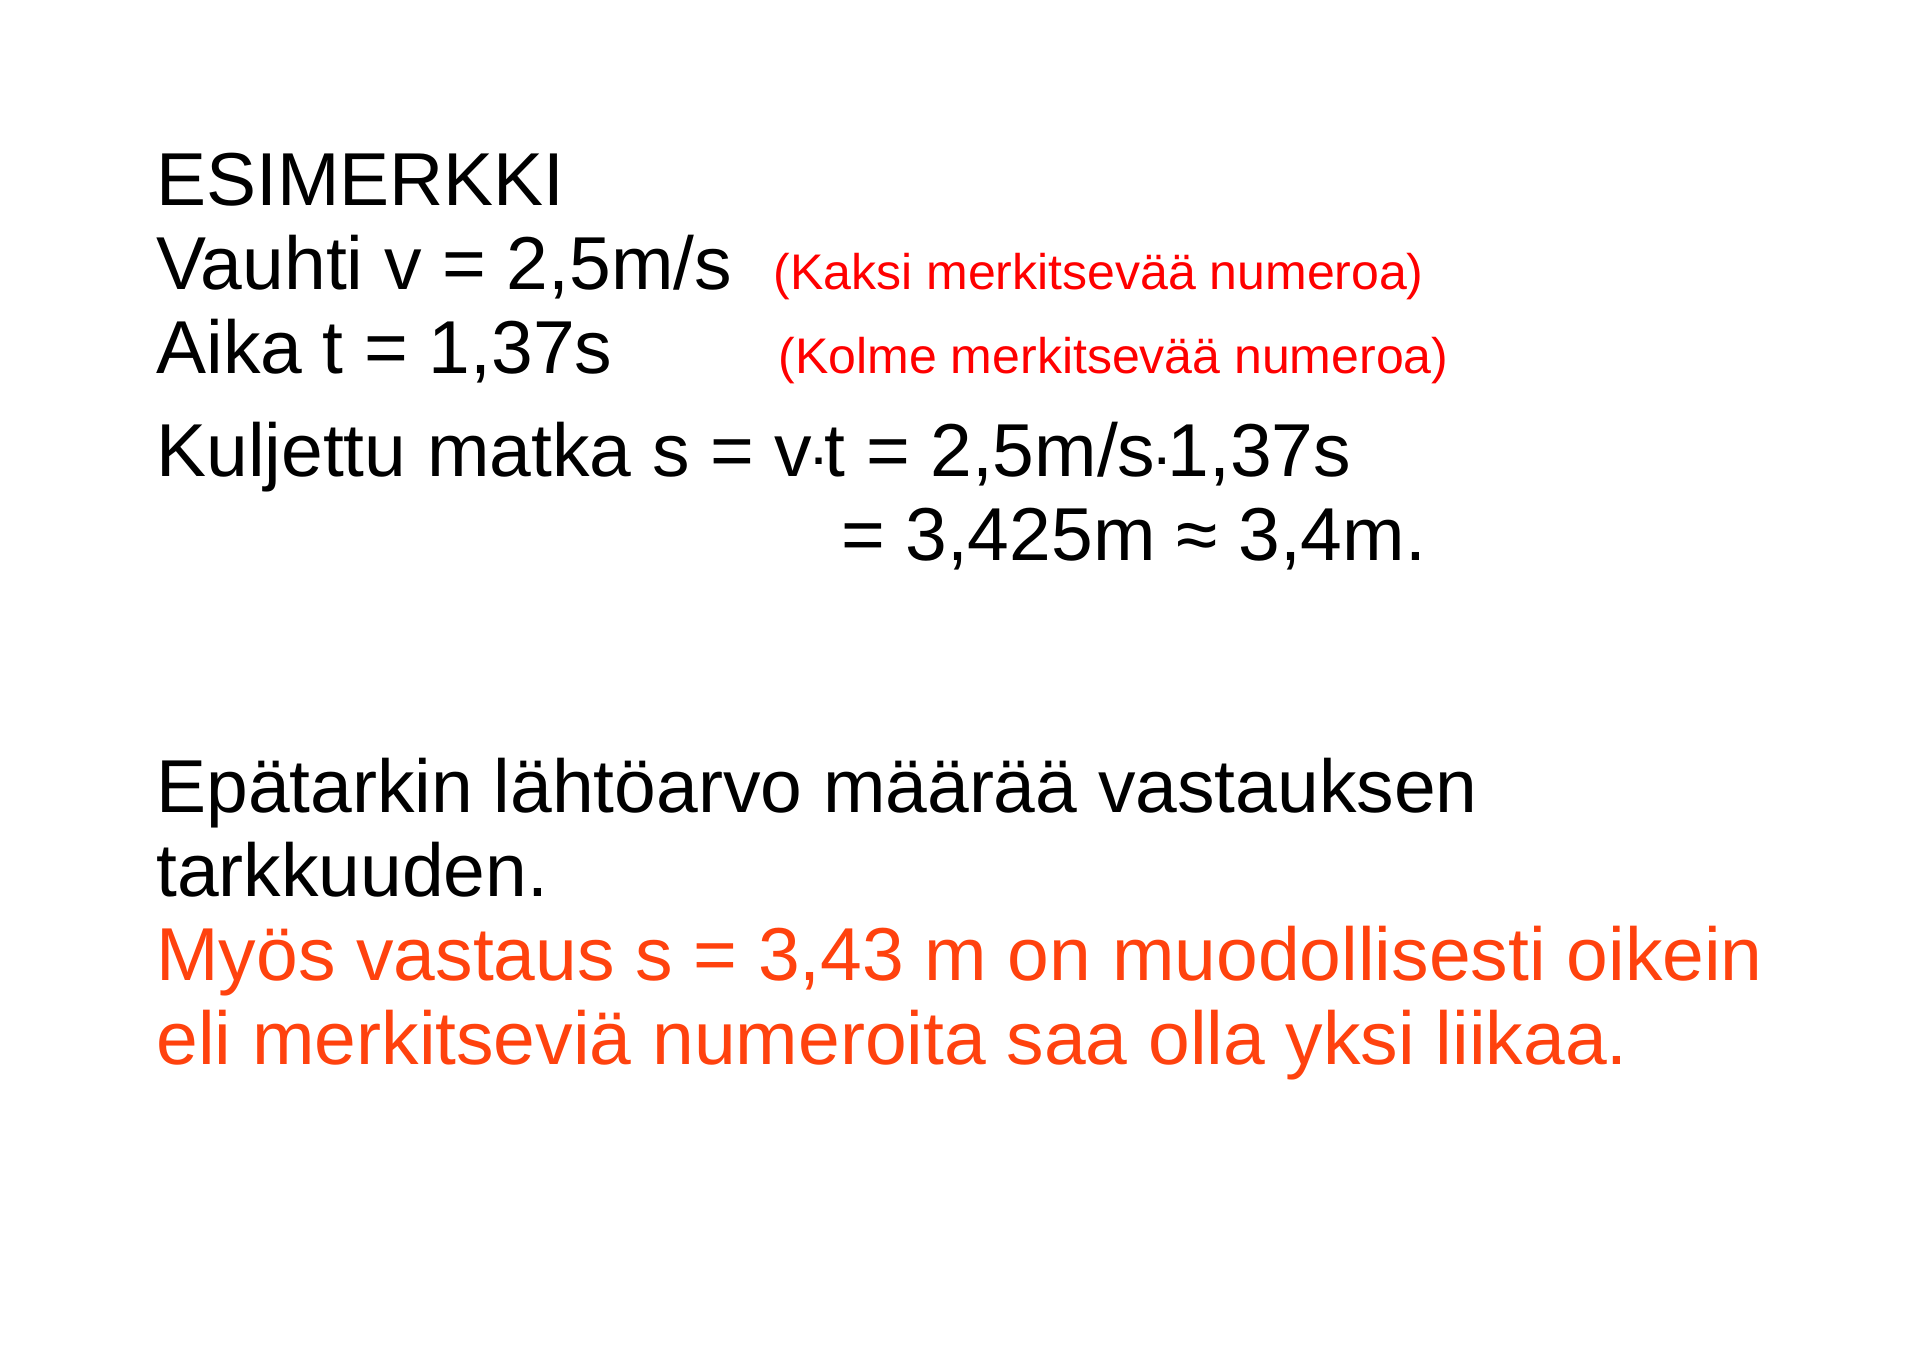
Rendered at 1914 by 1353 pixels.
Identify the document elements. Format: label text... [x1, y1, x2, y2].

text_box ESIMERKKI Vauhti v = 2,5m/s (Kaksi merkitsevää numeroa) Aika t = 1,37s (Kolme merkitsevää numeroa) Kuljettu matka s = v.t = 2,5m/s.1,37s = 3,425m ≈ 3,4m. Epätarkin lähtöarvo määrää vastauksen tarkkuuden. Myös vastaus s = 3,43 m on muodollisesti oikein eli merkitseviä numeroita saa olla yksi liikaa. [141, 129, 1784, 1090]
